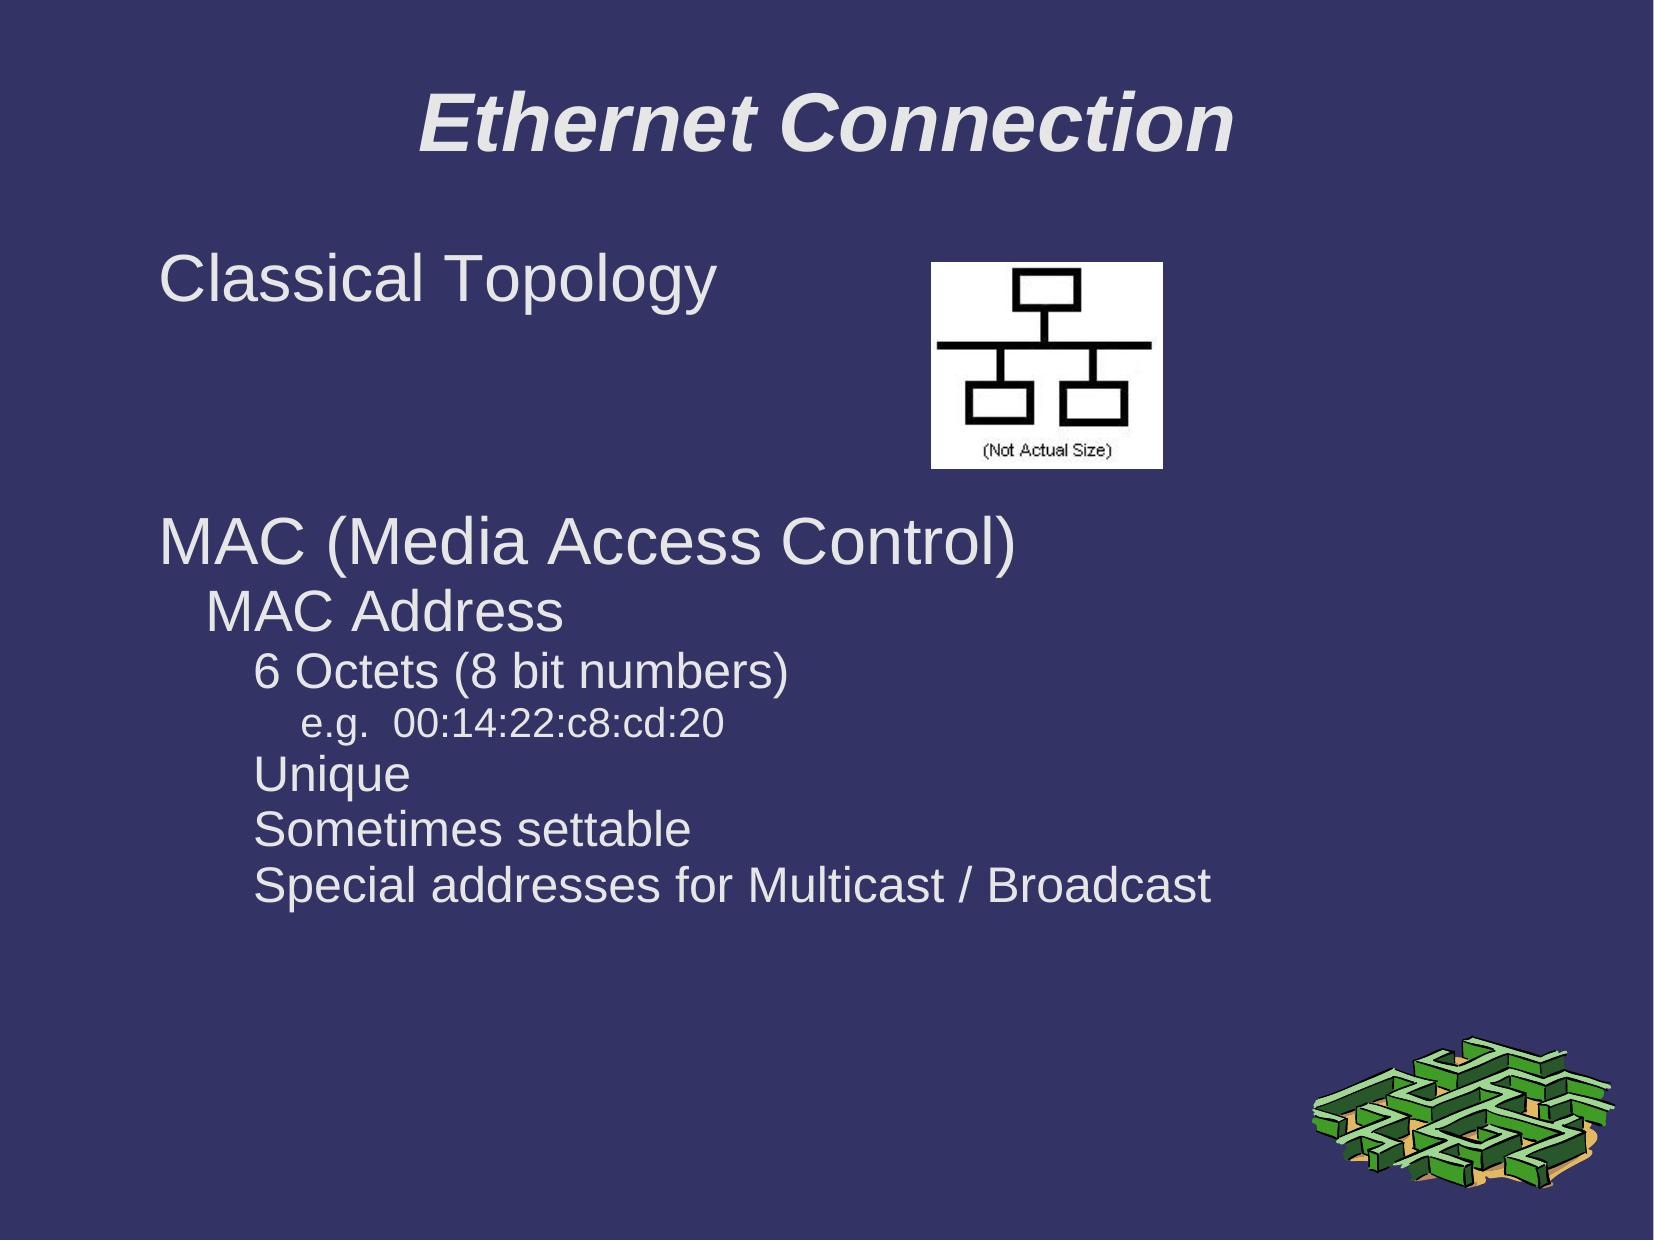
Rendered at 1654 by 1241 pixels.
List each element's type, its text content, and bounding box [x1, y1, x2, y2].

list Classical Topology [146, 241, 1538, 526]
list MAC (Media Access Control) MAC Address 6 Octets (8 bit numbers) e.g. 00:14:22:c8:cd:20 Unique Sometimes settable Special addresses for Multicast / Broadcast [146, 526, 1538, 1051]
title Ethernet Connection [121, 19, 1534, 227]
